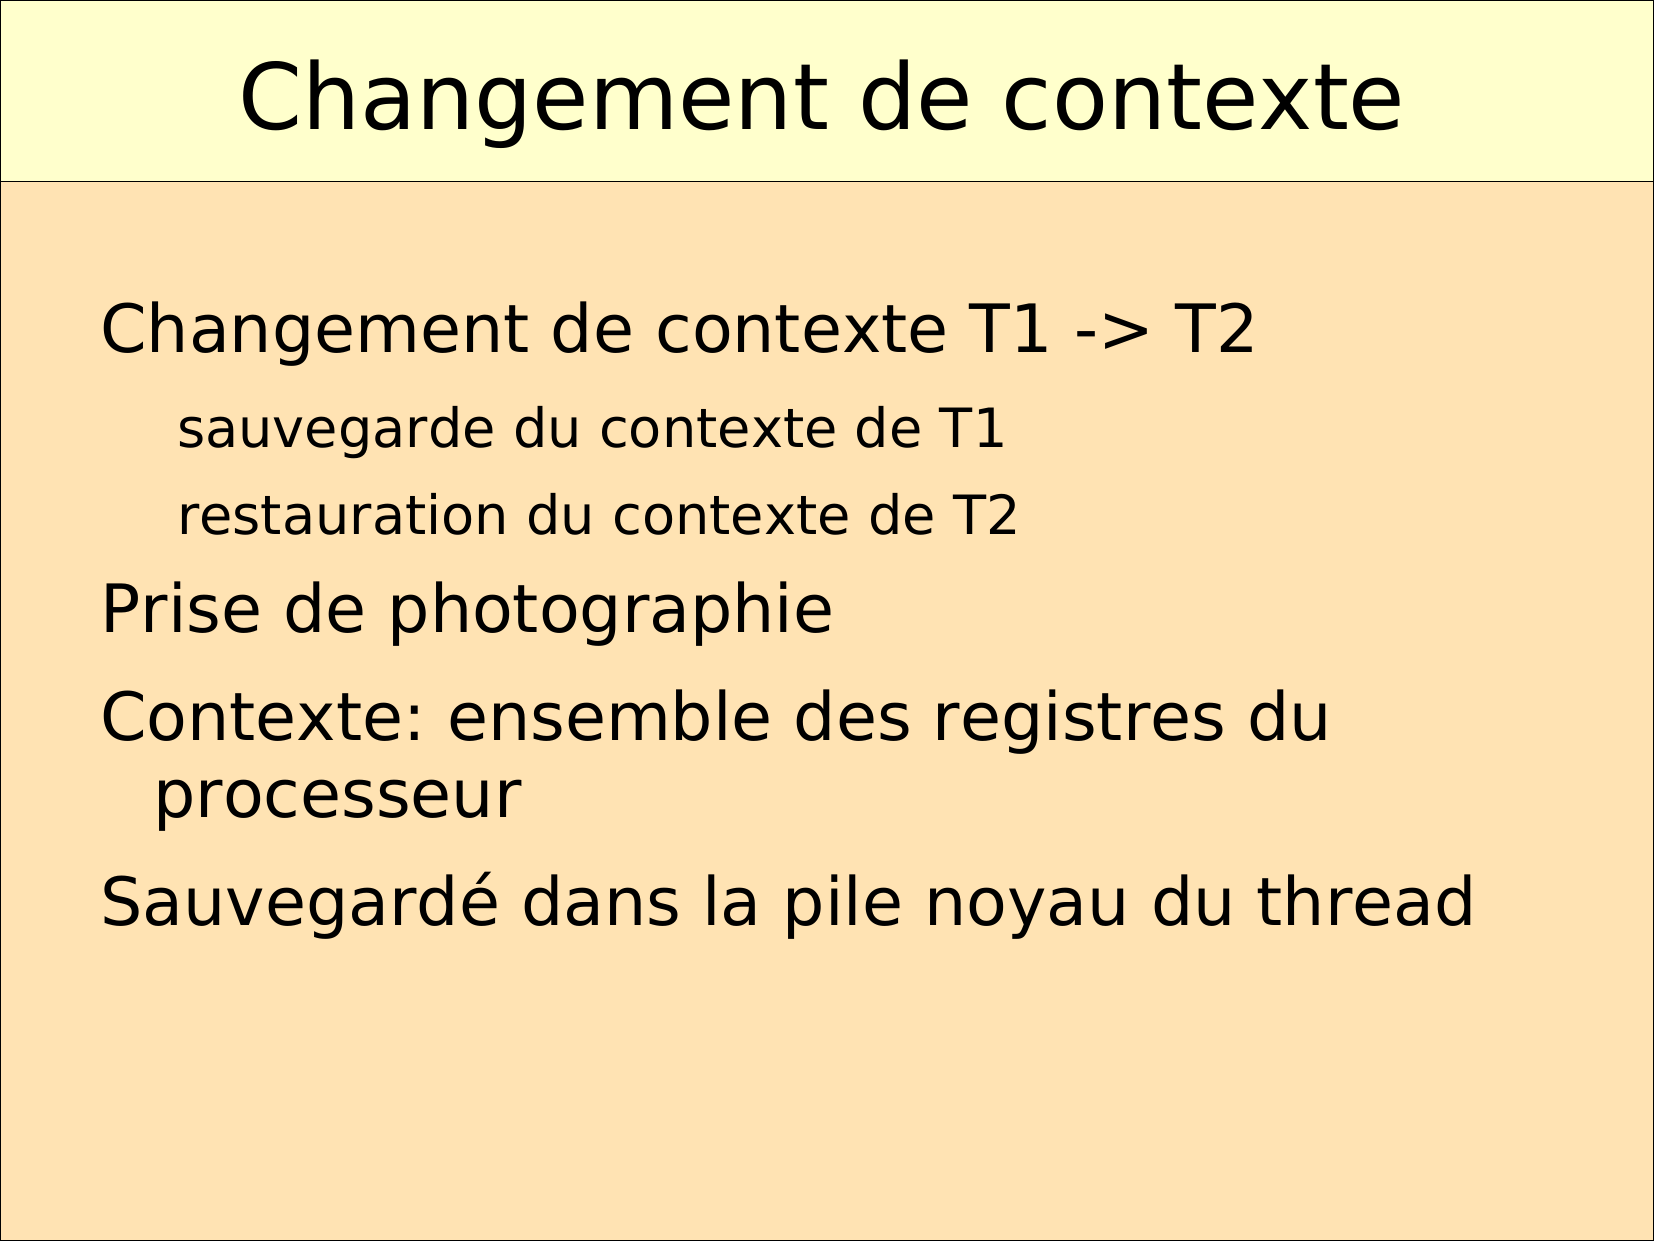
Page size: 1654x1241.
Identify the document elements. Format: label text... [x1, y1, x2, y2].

title Changement de contexte [114, 38, 1531, 158]
list Changement de contexte T1 -> T2 sauvegarde du contexte de T1 restauration du contexte de T2 Prise de photographie Contexte: ensemble des registres du processeur Sauvegardé dans la pile noyau du thread [82, 290, 1571, 1109]
